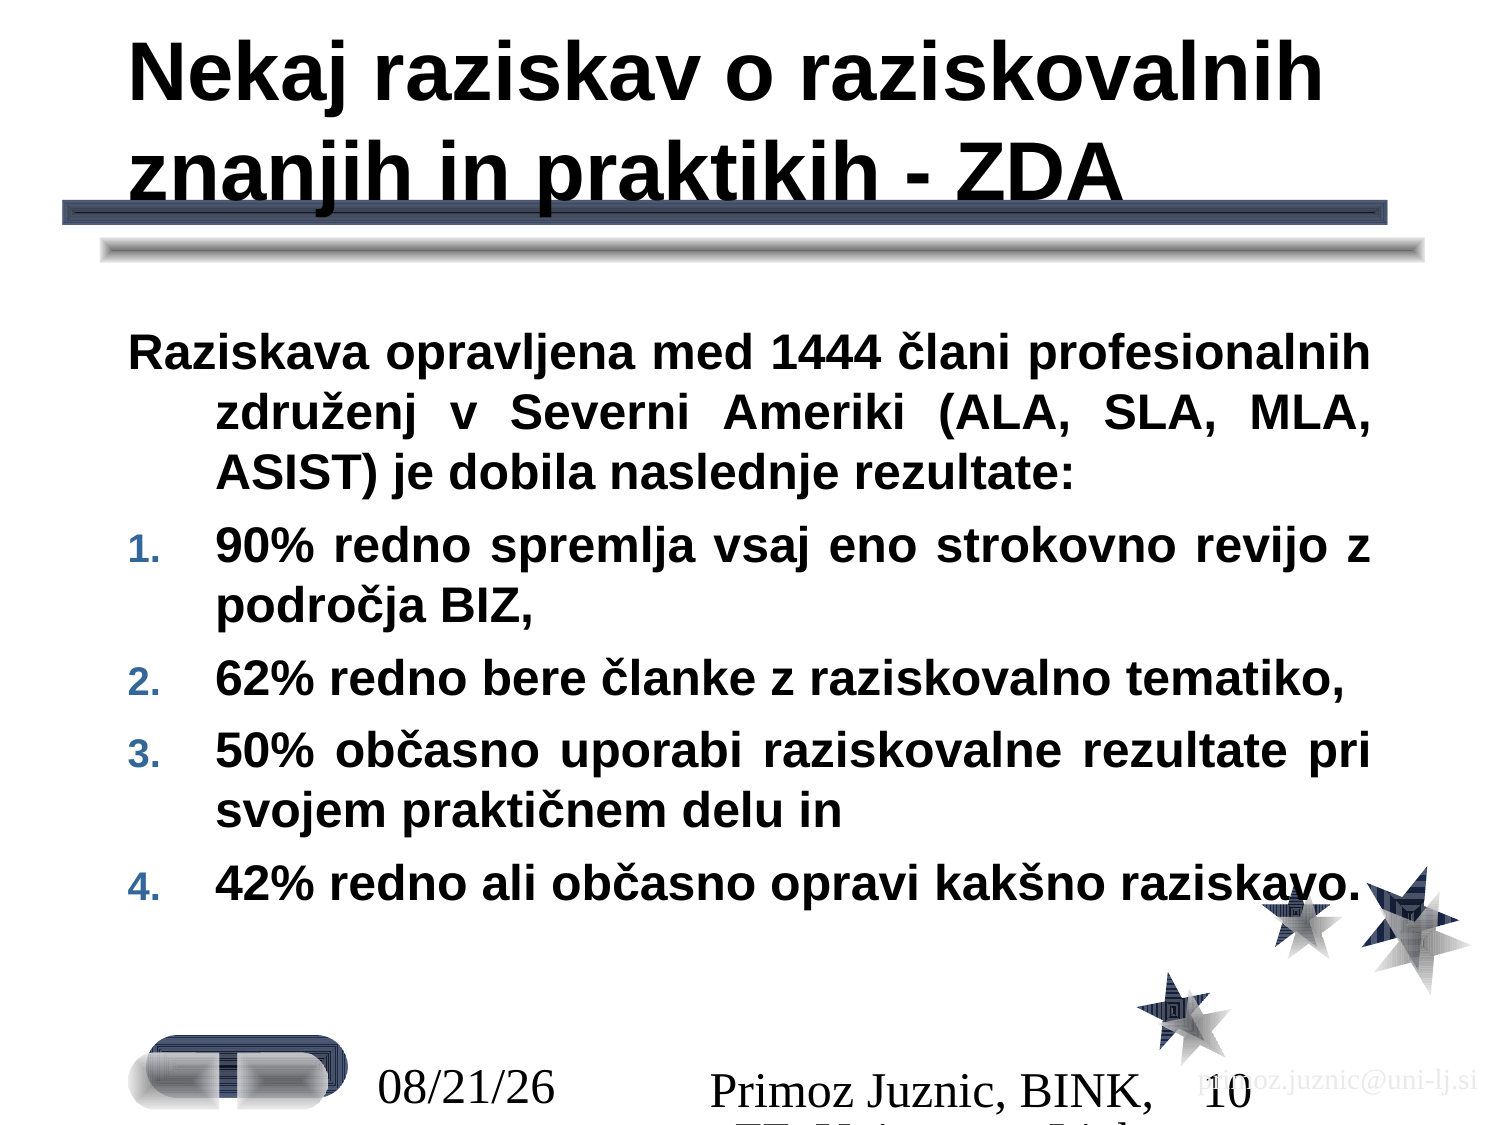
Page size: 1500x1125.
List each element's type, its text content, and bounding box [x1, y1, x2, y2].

title Nekaj raziskav o raziskovalnih znanjih in praktikih - ZDA [112, 9, 1388, 225]
list Raziskava opravljena med 1444 člani profesionalnih združenj v Severni Ameriki (ALA, SLA, MLA, ASIST) je dobila naslednje rezultate: 90% redno spremlja vsaj eno strokovno revijo z področja BIZ, 62% redno bere članke z raziskovalno tematiko, 50% občasno uporabi raziskovalne rezultate pri svojem praktičnem delu in 42% redno ali občasno opravi kakšno raziskavo. [112, 312, 1388, 991]
